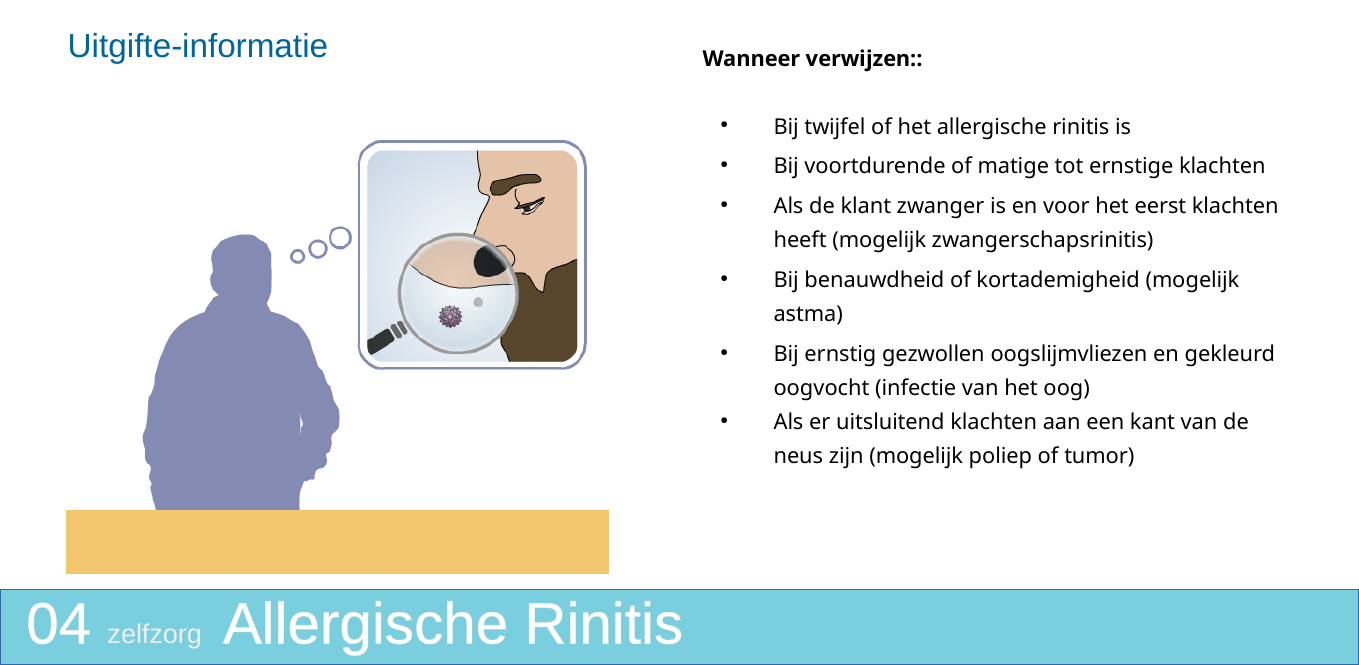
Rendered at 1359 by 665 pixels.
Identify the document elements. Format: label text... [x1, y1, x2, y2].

picture [66, 118, 609, 574]
text_box [0, 589, 1359, 665]
title Uitgifte-informatie [67, 27, 1291, 101]
list Wanneer verwijzen:: Bij twijfel of het allergische rinitis is Bij voortdurende of matige tot ernstige klachten Als de klant zwanger is en voor het eerst klachten heeft (mogelijk zwangerschapsrinitis) Bij benauwdheid of kortademigheid (mogelijk astma) Bij ernstig gezwollen oogslijmvliezen en gekleurd oogvocht (infectie van het oog) Als er uitsluitend klachten aan een kant van de neus zijn (mogelijk poliep of tumor) [702, 38, 1287, 589]
title 04 zelfzorg Allergische Rinitis [26, 590, 958, 665]
